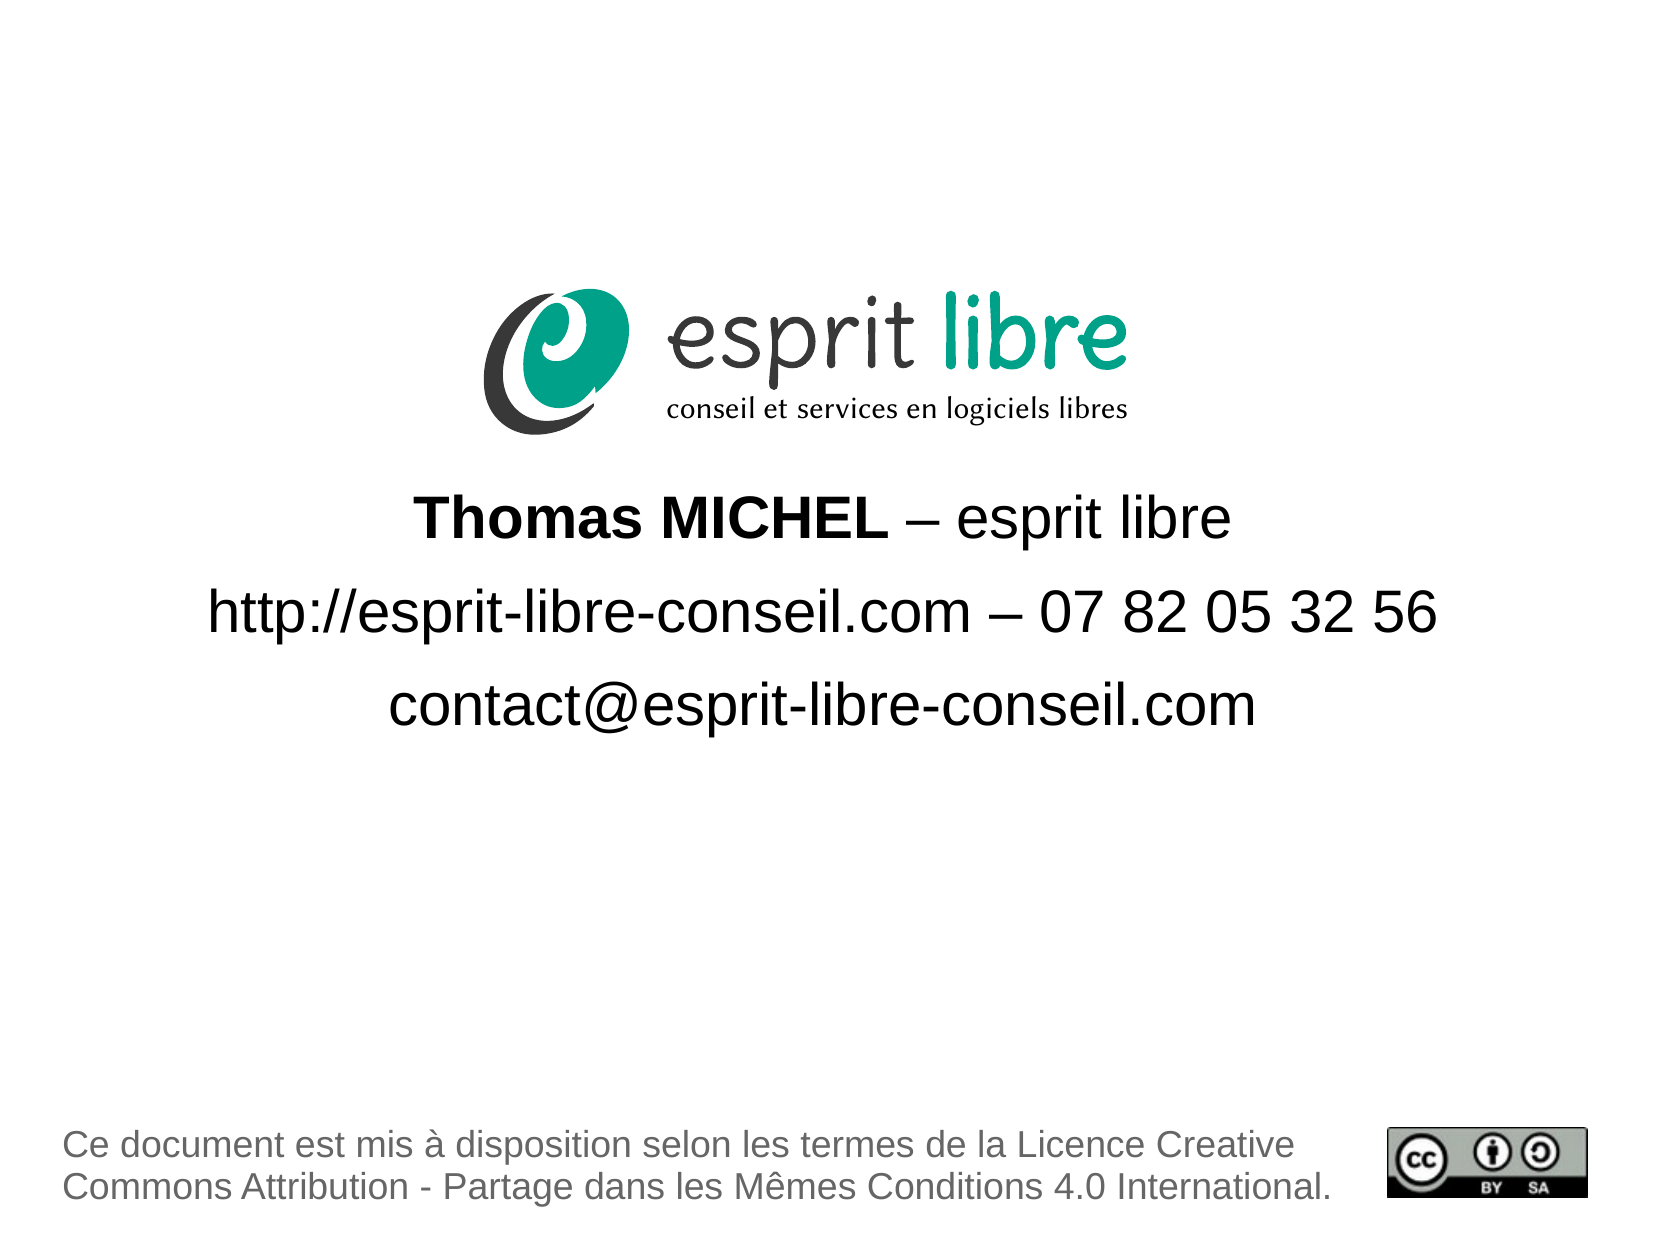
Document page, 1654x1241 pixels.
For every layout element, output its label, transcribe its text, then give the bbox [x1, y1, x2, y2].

picture [460, 286, 1146, 438]
list Thomas MICHEL – esprit libre http://esprit-libre-conseil.com – 07 82 05 32 56 contact@esprit-libre-conseil.com [118, 484, 1465, 780]
text_box Ce document est mis à disposition selon les termes de la Licence Creative Commons Attribution - Partage dans les Mêmes Conditions 4.0 International. [47, 1116, 1406, 1215]
picture [1406, 1127, 1588, 1198]
